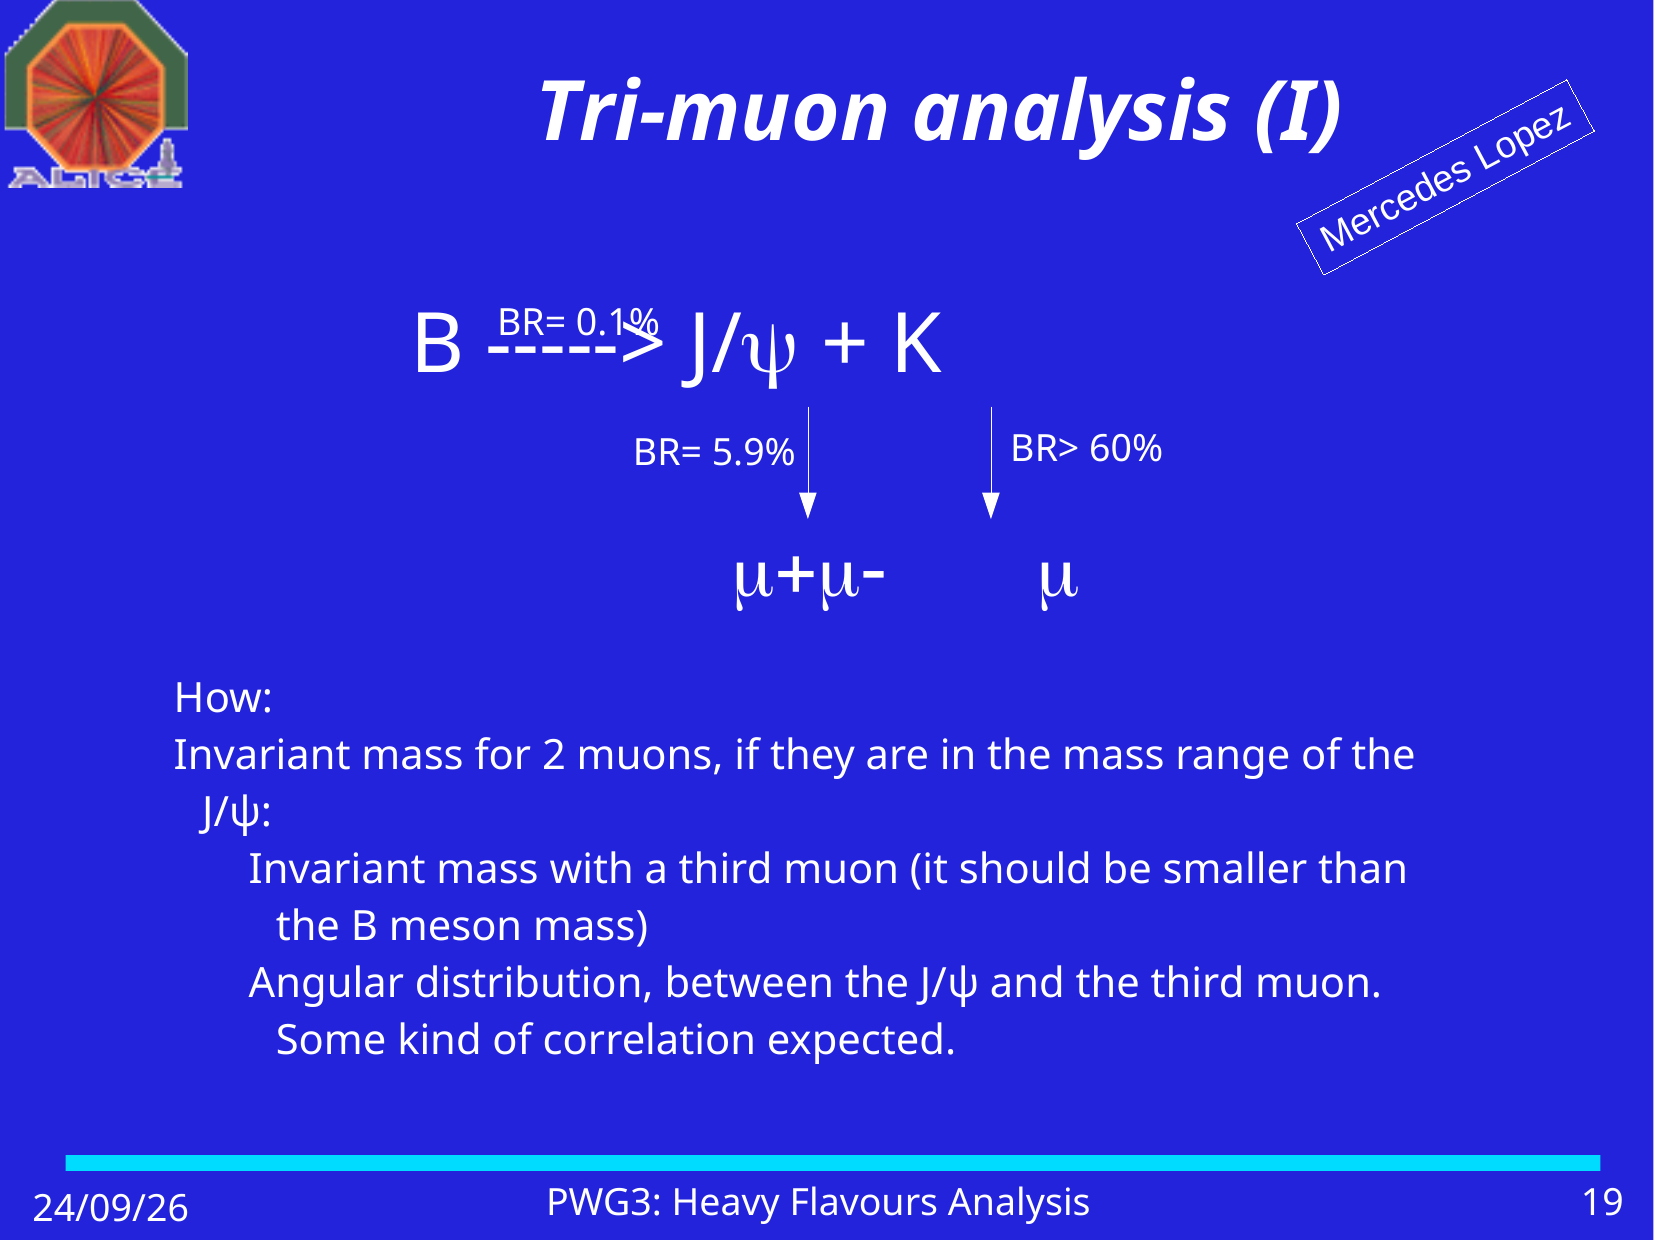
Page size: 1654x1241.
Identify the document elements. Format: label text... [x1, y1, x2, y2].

text_box BR= 5.9% [618, 418, 812, 486]
text_box Mercedes Lopez [1296, 79, 1595, 275]
title Tri-muon analysis (I) [225, 12, 1654, 205]
text_box BR> 60% [995, 414, 1175, 482]
picture [4, 0, 188, 188]
text_box m+m- m [716, 537, 1020, 627]
text_box BR= 0.1% [482, 288, 670, 356]
text_box How: Invariant mass for 2 muons, if they are in the mass range of the J/ψ: Invariant mass with a third muon (it should be smaller than the B meson mass) Angular distribution, between the J/ψ and the third muon. Some kind of correlation expected. [159, 660, 1435, 1075]
text_box B -----> J/y + K [395, 275, 1071, 408]
